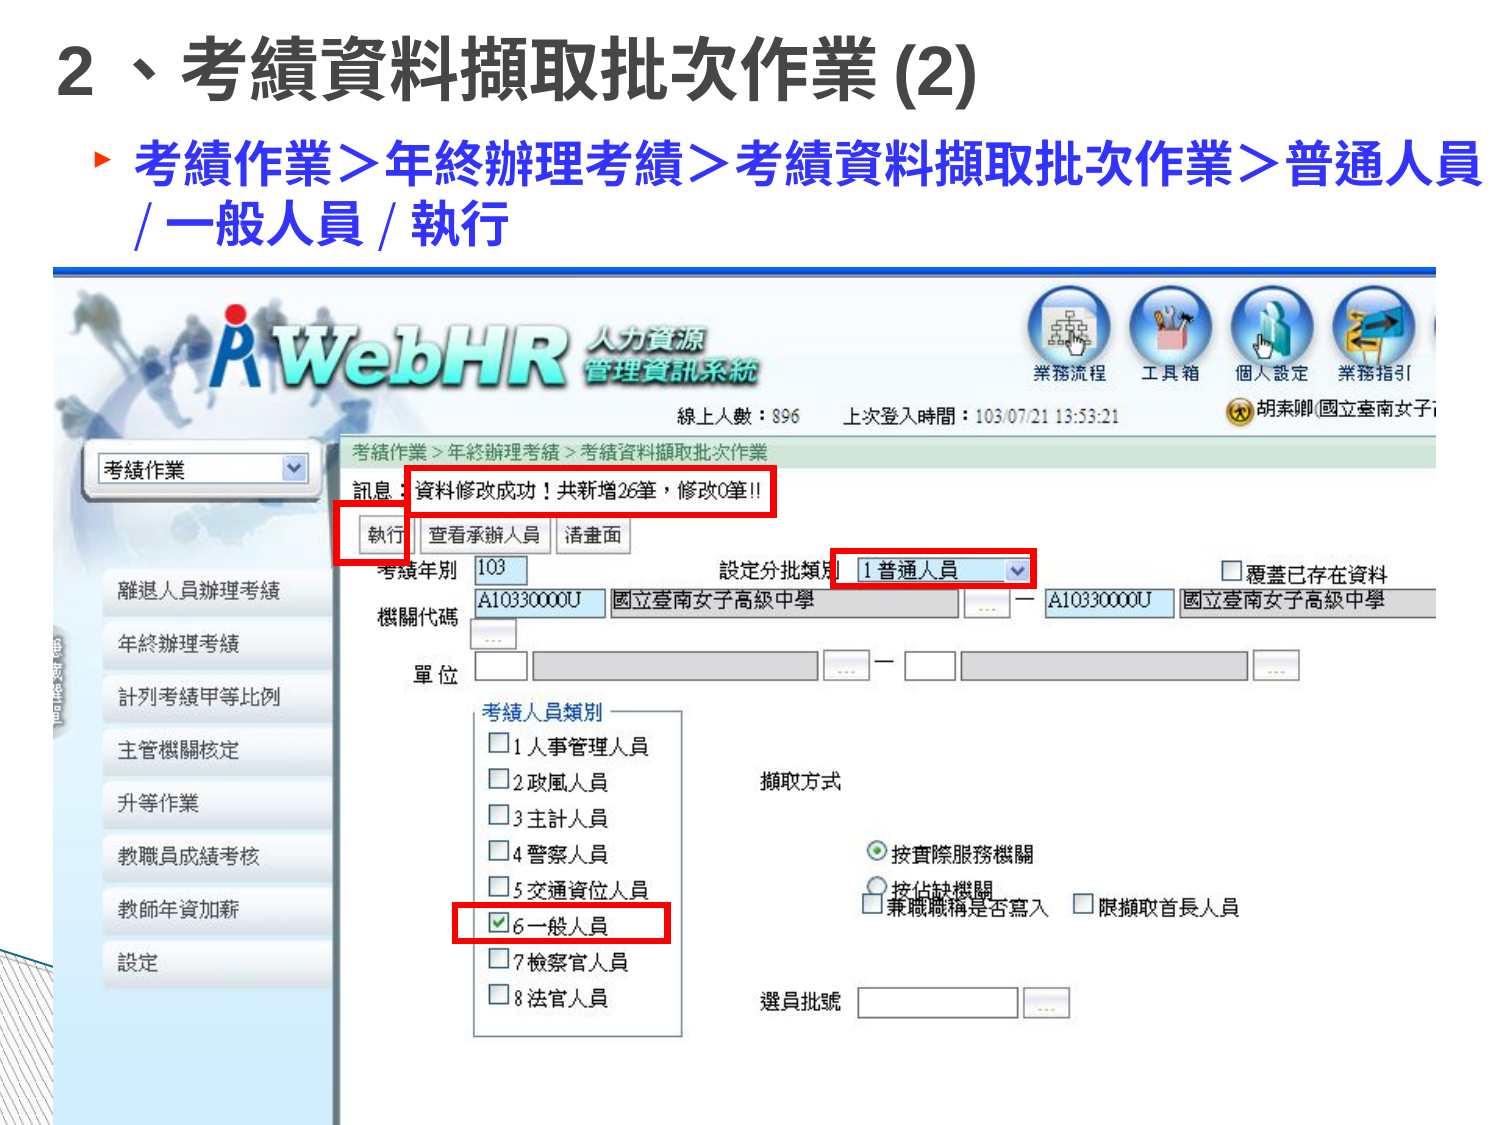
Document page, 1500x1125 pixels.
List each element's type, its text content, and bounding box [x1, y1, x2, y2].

title 2、考績資料擷取批次作業(2) [41, 9, 1058, 126]
list 考績作業＞年終辦理考績＞考績資料擷取批次作業＞普通人員/一般人員/執行 [58, 125, 1500, 1125]
picture [0, 267, 1436, 1125]
